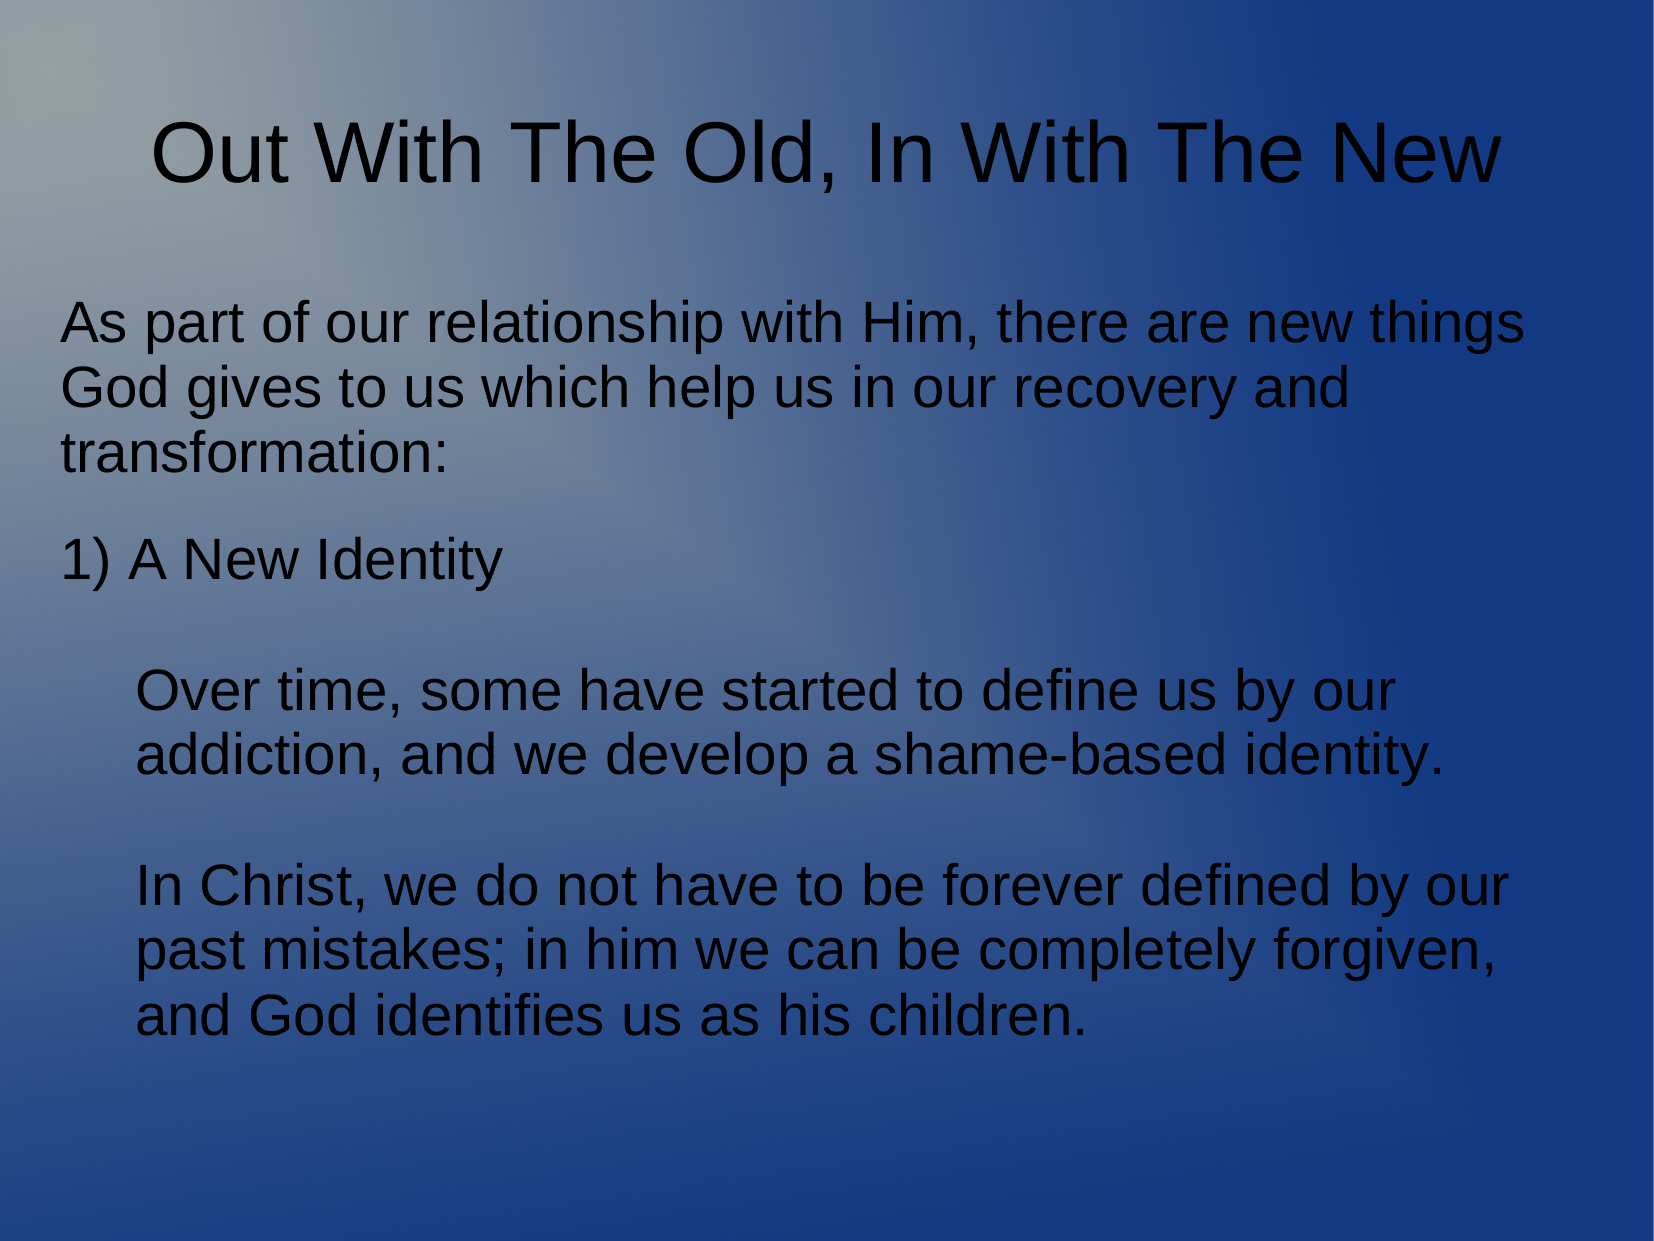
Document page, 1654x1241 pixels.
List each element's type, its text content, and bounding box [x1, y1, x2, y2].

picture [0, 0, 1654, 1241]
subtitle As part of our relationship with Him, there are new things God gives to us which help us in our recovery and transformation: 1) A New Identity Over time, some have started to define us by our addiction, and we develop a shame-based identity. In Christ, we do not have to be forever defined by our past mistakes; in him we can be completely forgiven, and God identifies us as his children. [60, 290, 1571, 1241]
title Out With The Old, In With The New [82, 49, 1571, 257]
